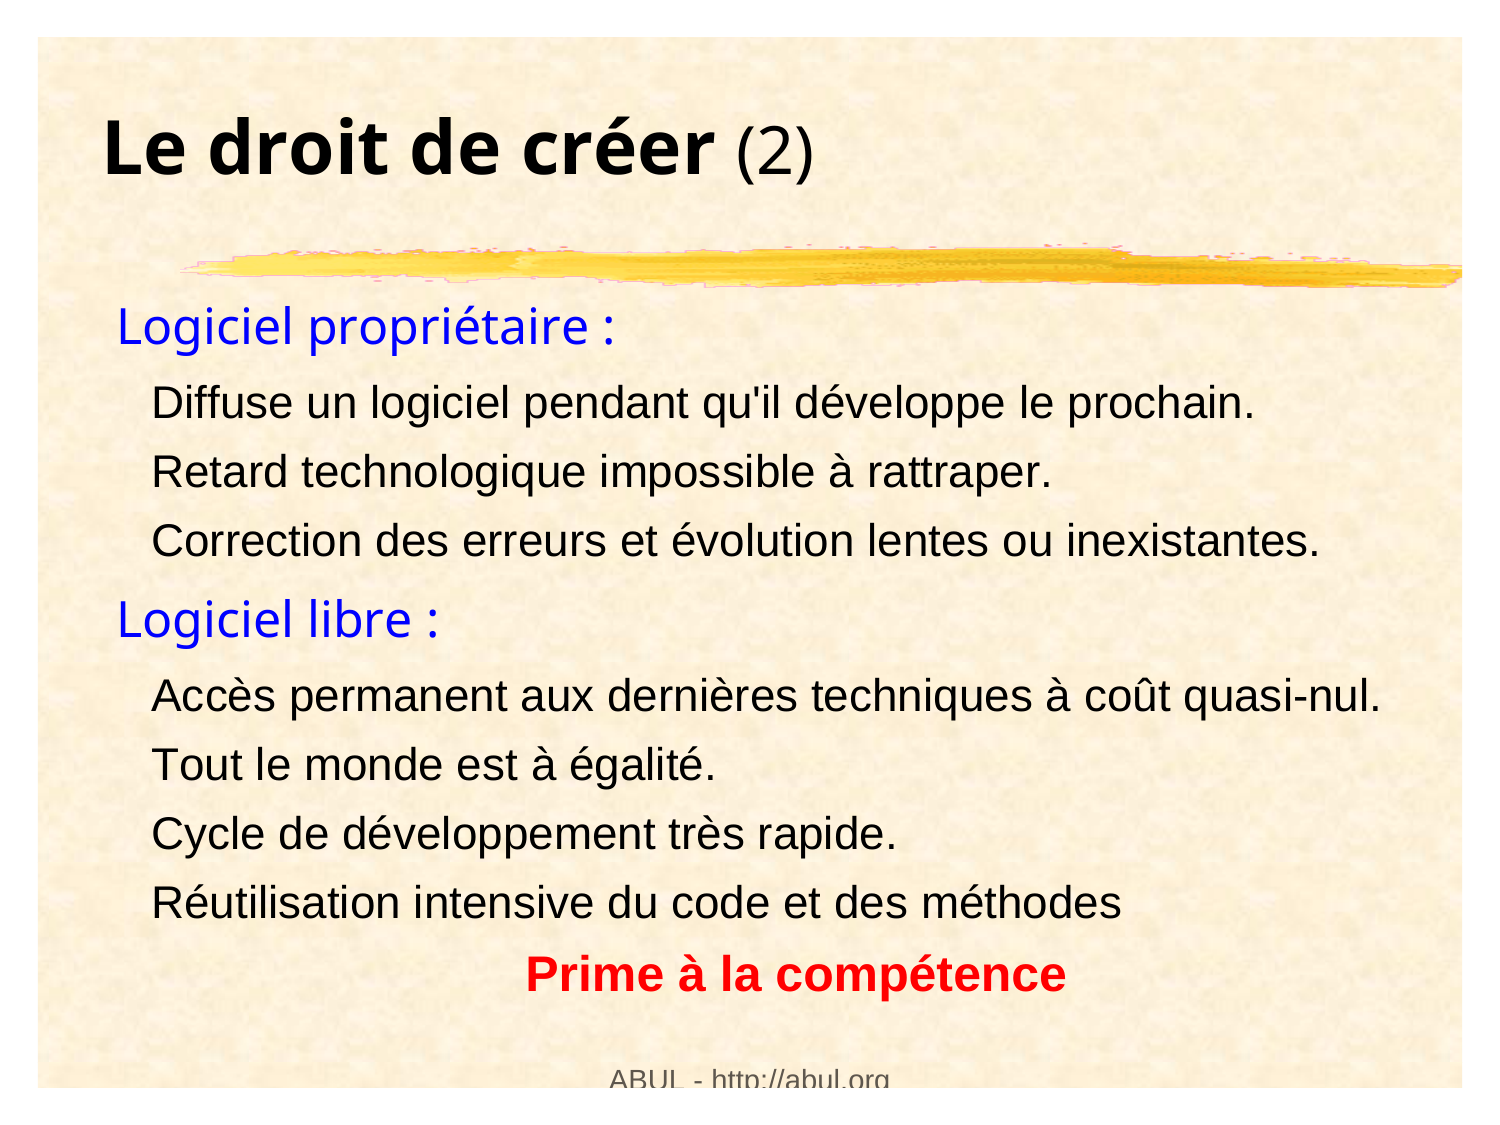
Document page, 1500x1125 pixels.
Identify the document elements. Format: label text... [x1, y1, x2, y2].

picture [748, 1076, 755, 1088]
picture [806, 1076, 813, 1088]
picture [852, 1076, 860, 1088]
picture [614, 1073, 621, 1082]
picture [878, 1076, 886, 1088]
picture [732, 1076, 737, 1088]
picture [788, 1082, 795, 1088]
picture [612, 1084, 624, 1088]
picture [633, 1081, 643, 1088]
picture [37, 37, 1463, 1088]
text_box Logiciel propriétaire : Diffuse un logiciel pendant qu'il développe le prochain. Retard technologique impossible à rattraper. Correction des erreurs et évolution lentes ou inexistantes. Logiciel libre : Accès permanent aux dernières techniques à coût quasi-nul. Tout le monde est à égalité. Cycle de développement très rapide. Réutilisation intensive du code et des méthodes Prime à la compétence [116, 290, 1442, 1055]
title Le droit de créer (2) [101, 39, 1312, 253]
picture [633, 1072, 642, 1078]
picture [716, 1076, 723, 1088]
